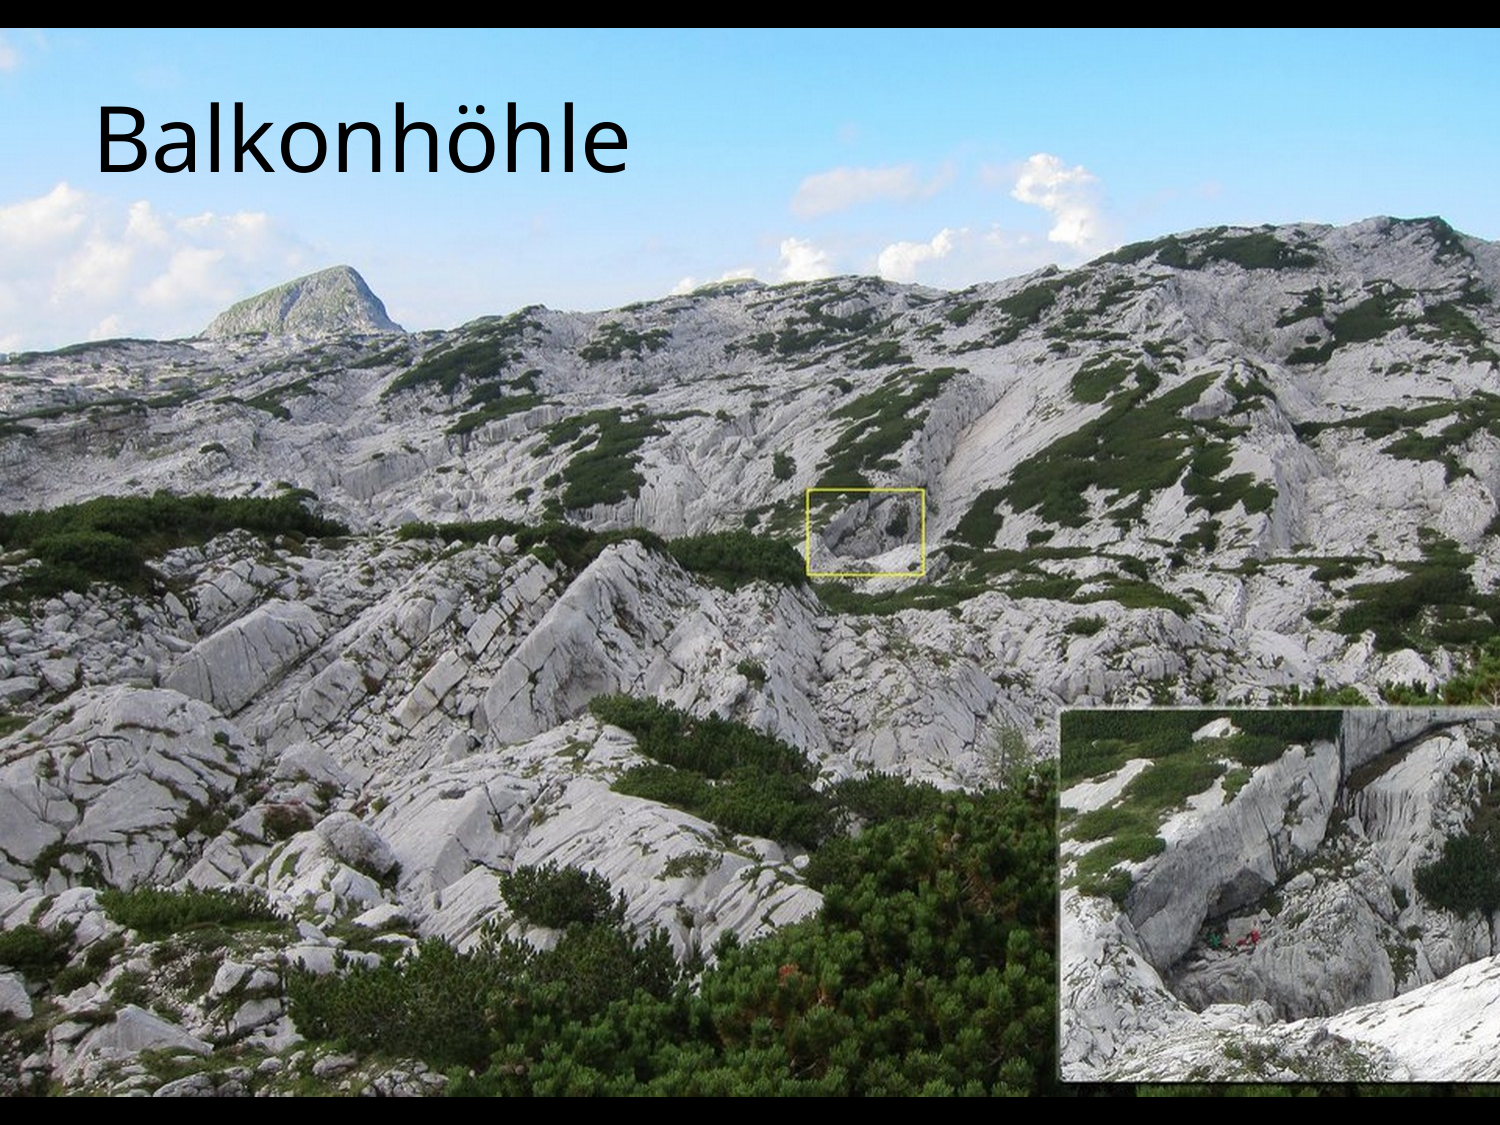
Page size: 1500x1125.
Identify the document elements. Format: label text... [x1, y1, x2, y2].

picture [0, 28, 1500, 1097]
title Balkonhöhle [77, 15, 1353, 256]
